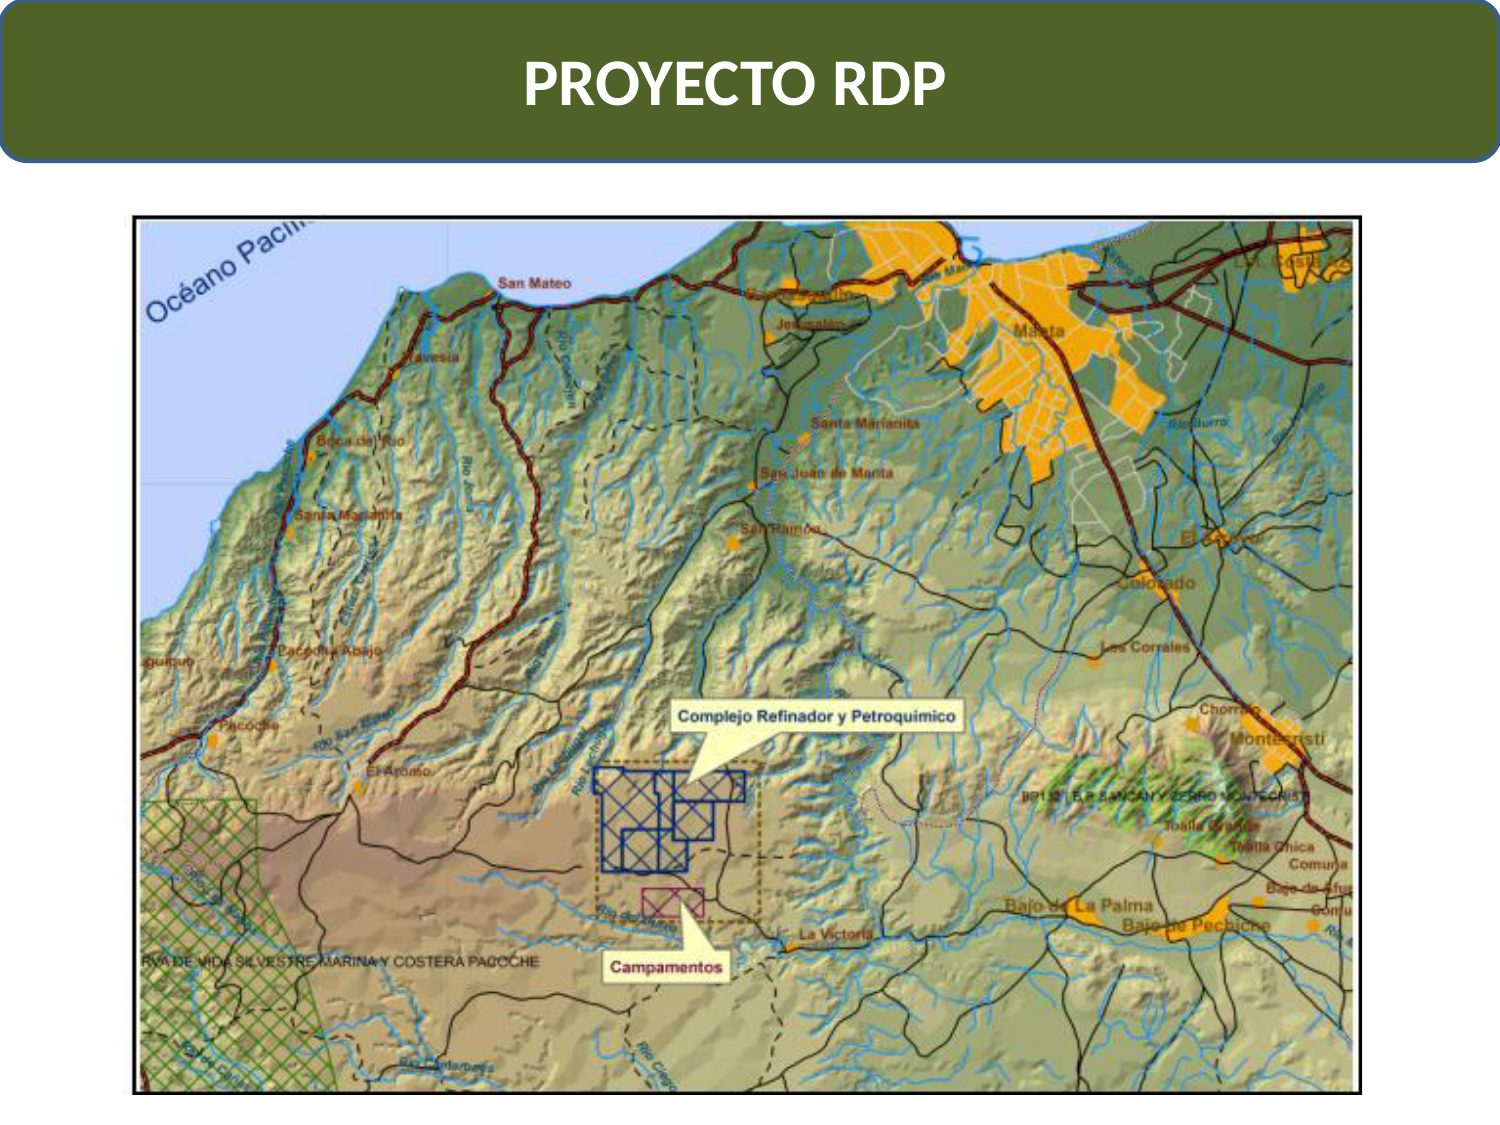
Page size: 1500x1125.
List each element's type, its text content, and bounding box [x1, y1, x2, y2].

picture [123, 212, 1363, 1095]
text_box PROYECTO RDP [0, 31, 1471, 127]
text_box [0, 0, 1500, 161]
